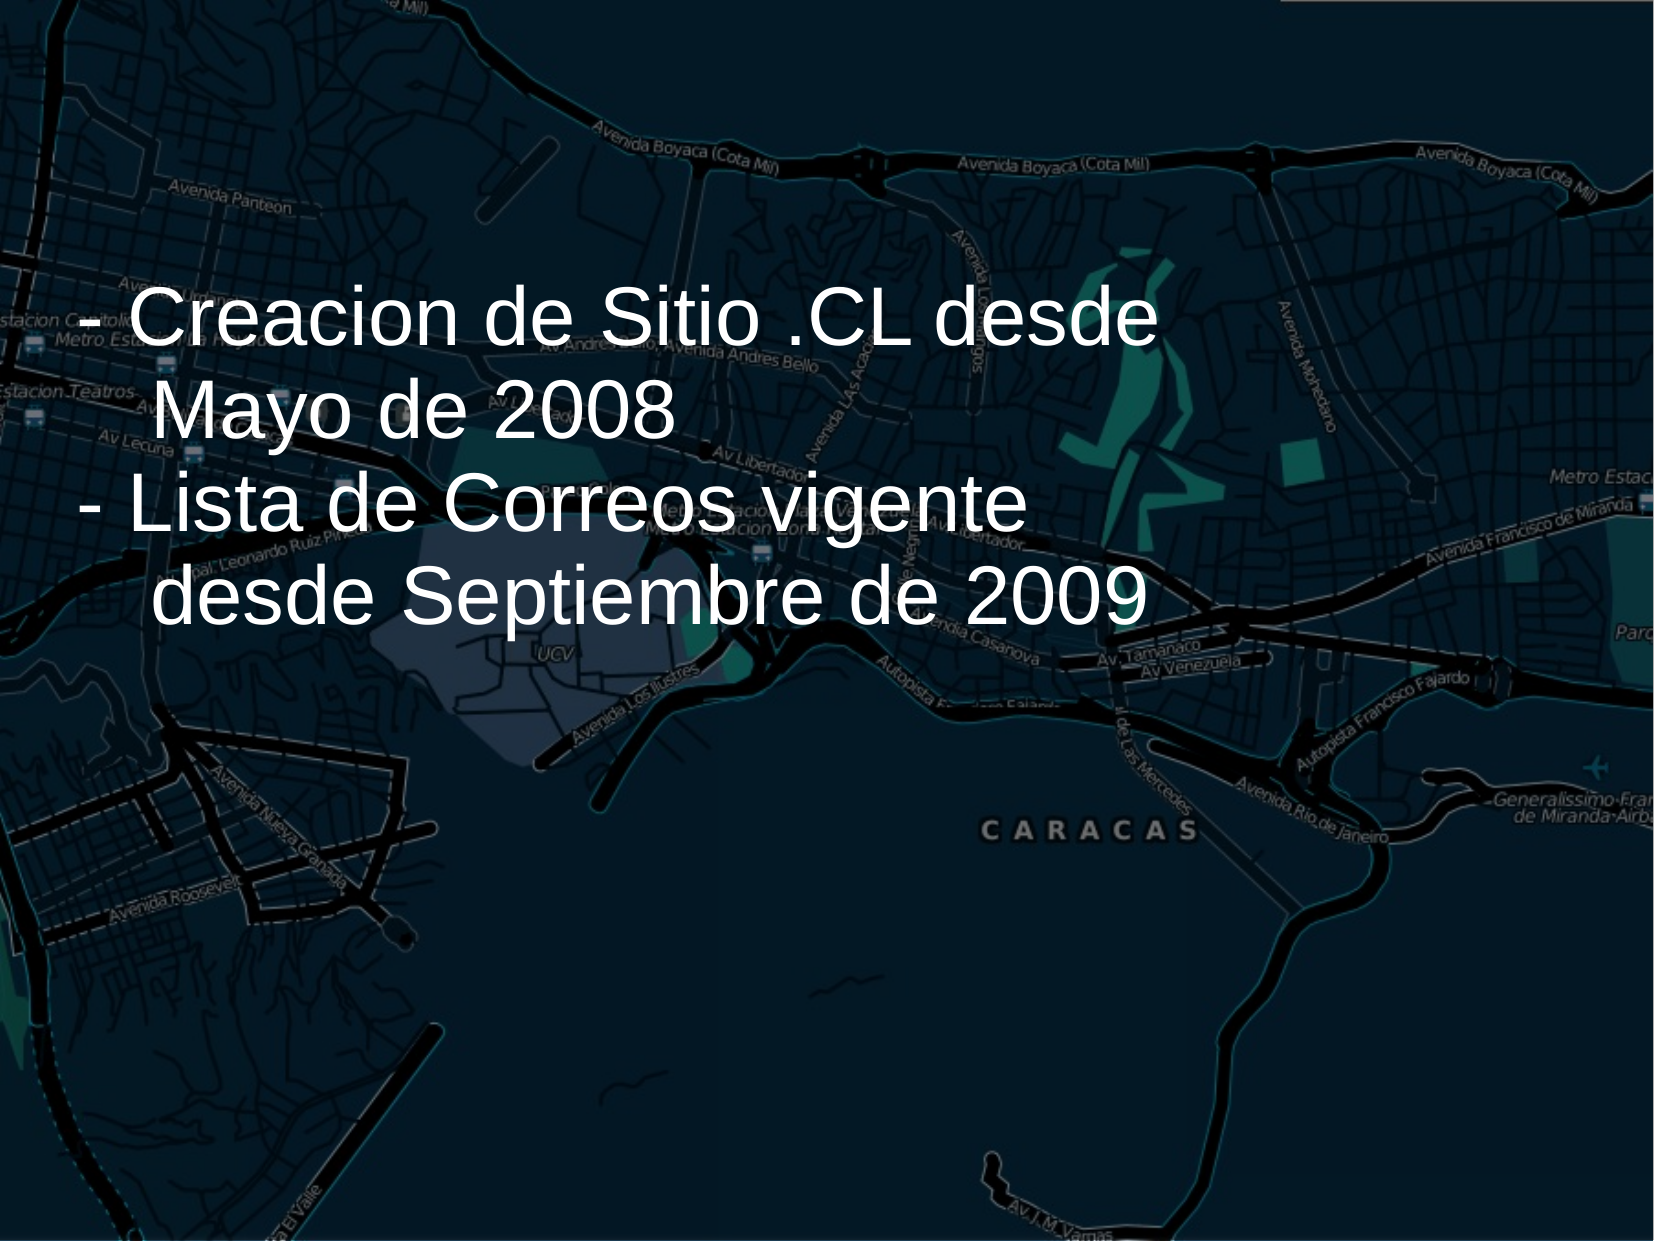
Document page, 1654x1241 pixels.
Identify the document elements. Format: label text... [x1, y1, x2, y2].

text_box - Creacion de Sitio .CL desde Mayo de 2008 - Lista de Correos vigente desde Septiembre de 2009 [76, 269, 1565, 792]
picture [0, 0, 1653, 1241]
